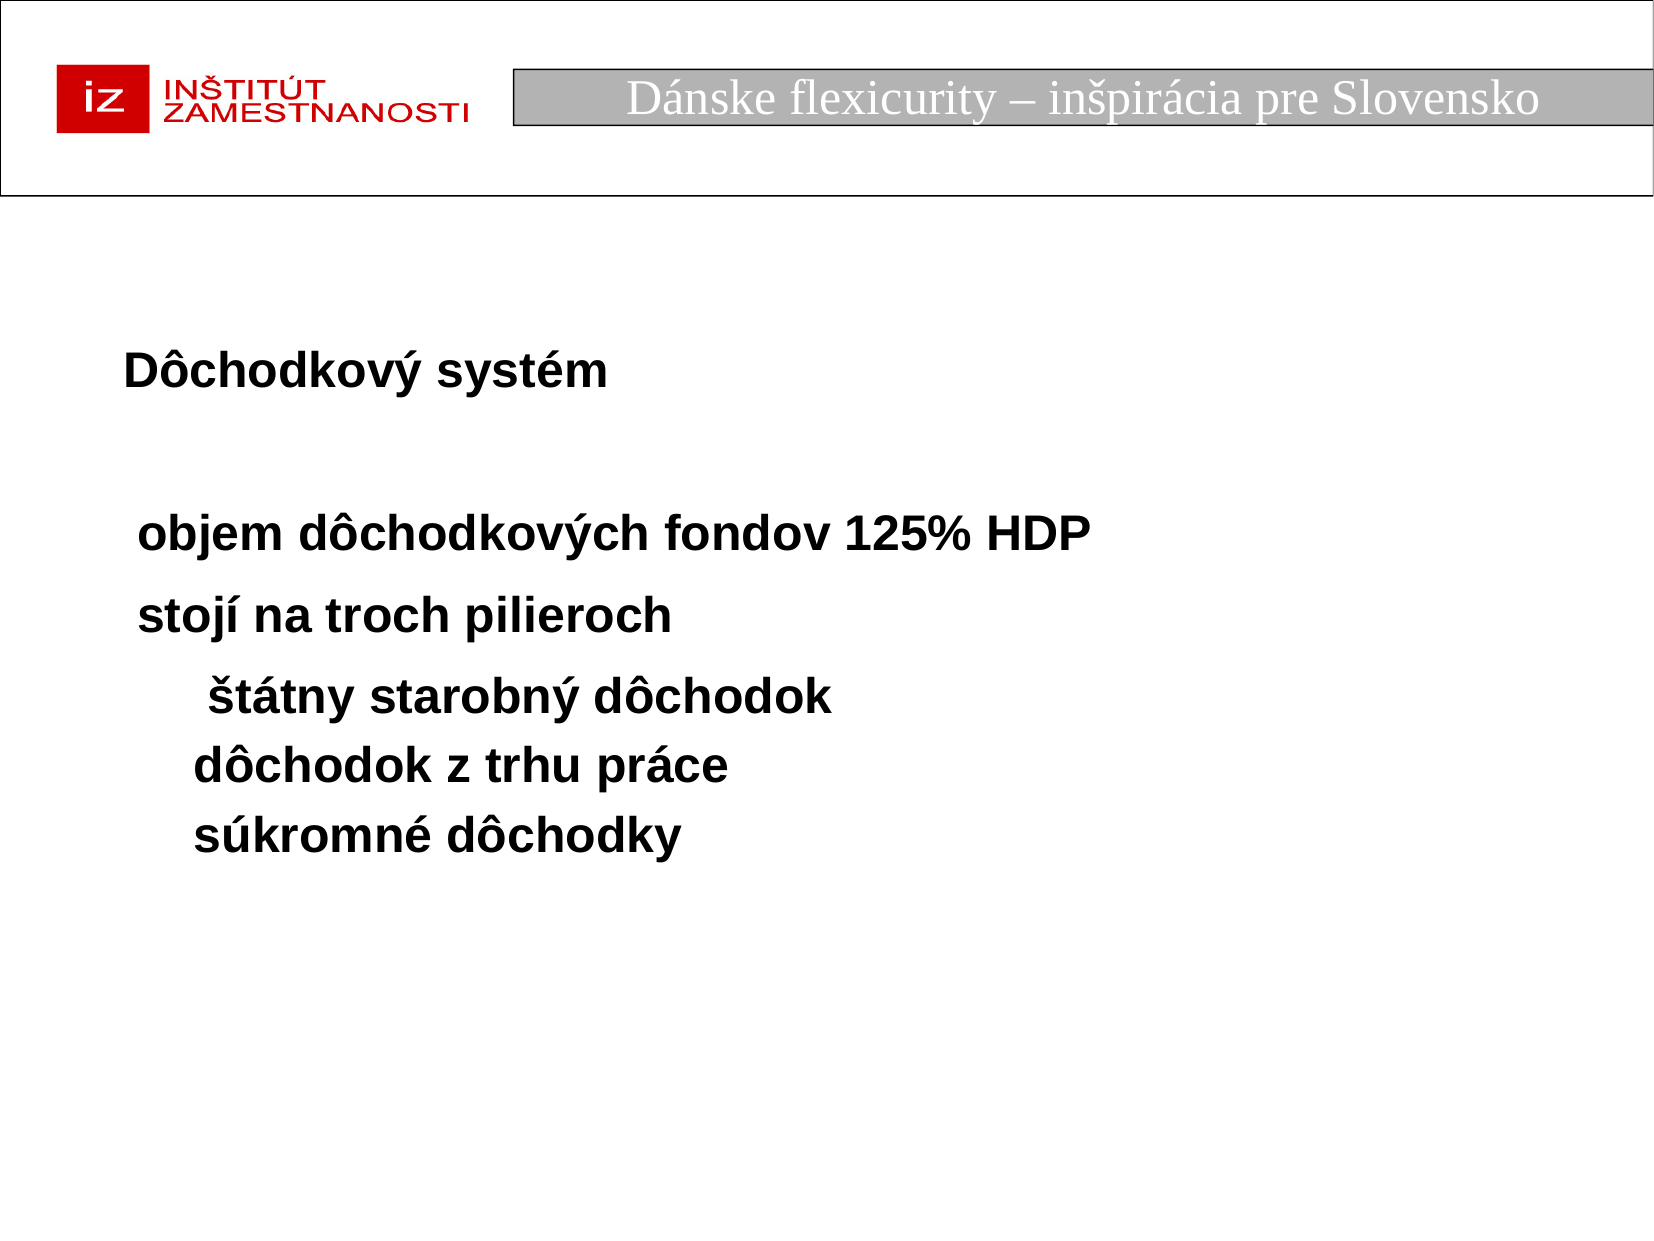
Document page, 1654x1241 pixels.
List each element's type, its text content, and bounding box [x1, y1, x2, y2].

text_box Dánske flexicurity – inšpirácia pre Slovensko [513, 69, 1654, 126]
picture [5, 5, 518, 190]
list Dôchodkový systém objem dôchodkových fondov 125% HDP stojí na troch pilieroch štátny starobný dôchodok dôchodok z trhu práce súkromné dôchodky [123, 346, 1536, 1214]
text_box [0, 0, 1654, 196]
